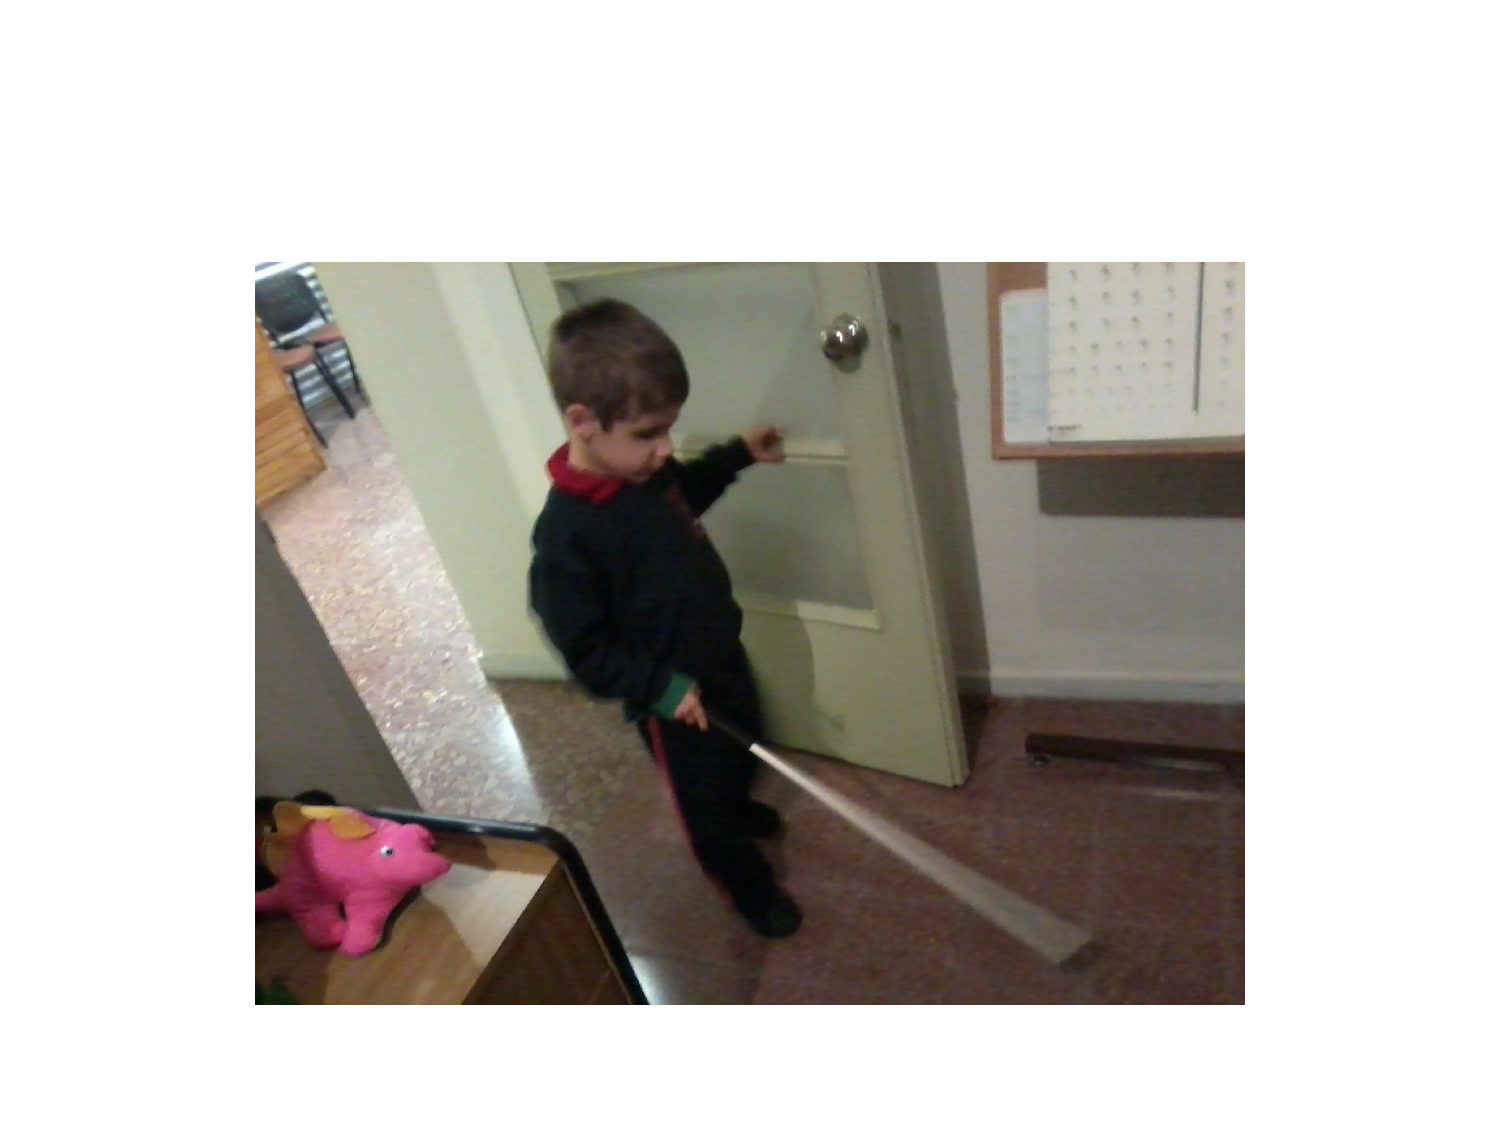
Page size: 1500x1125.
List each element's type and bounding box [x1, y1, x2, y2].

picture [255, 262, 1245, 1005]
